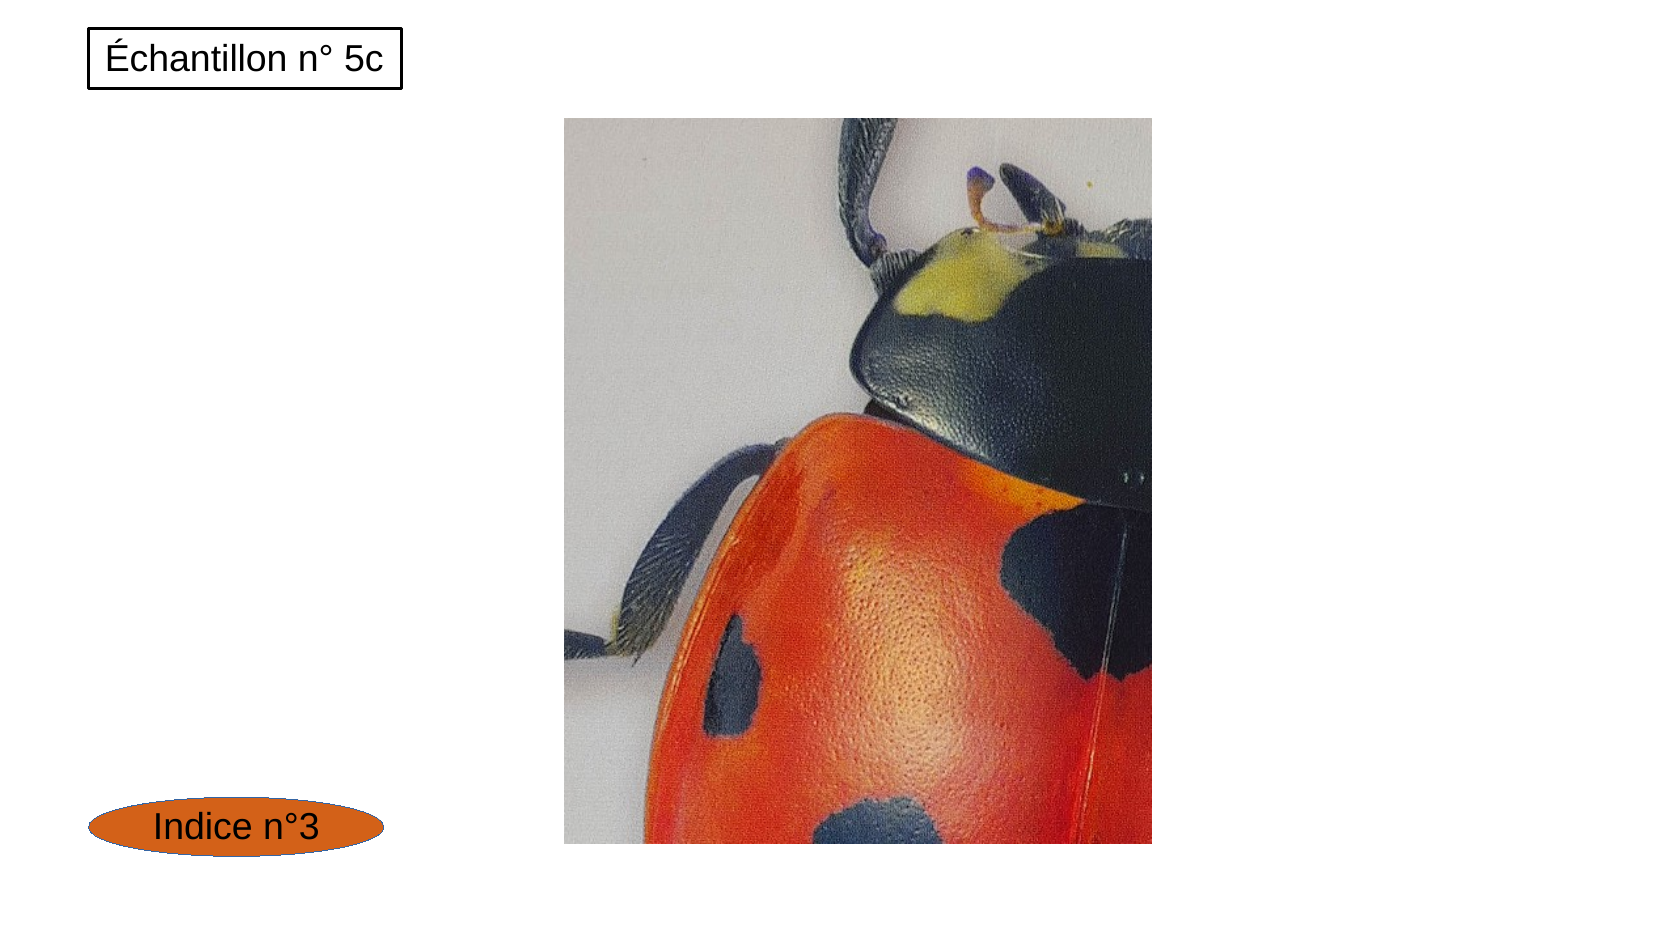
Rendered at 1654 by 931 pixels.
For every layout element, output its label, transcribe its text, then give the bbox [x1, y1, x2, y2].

text_box Indice n°3 [88, 797, 384, 857]
picture [564, 118, 1152, 844]
text_box Échantillon n° 5c [88, 28, 402, 89]
